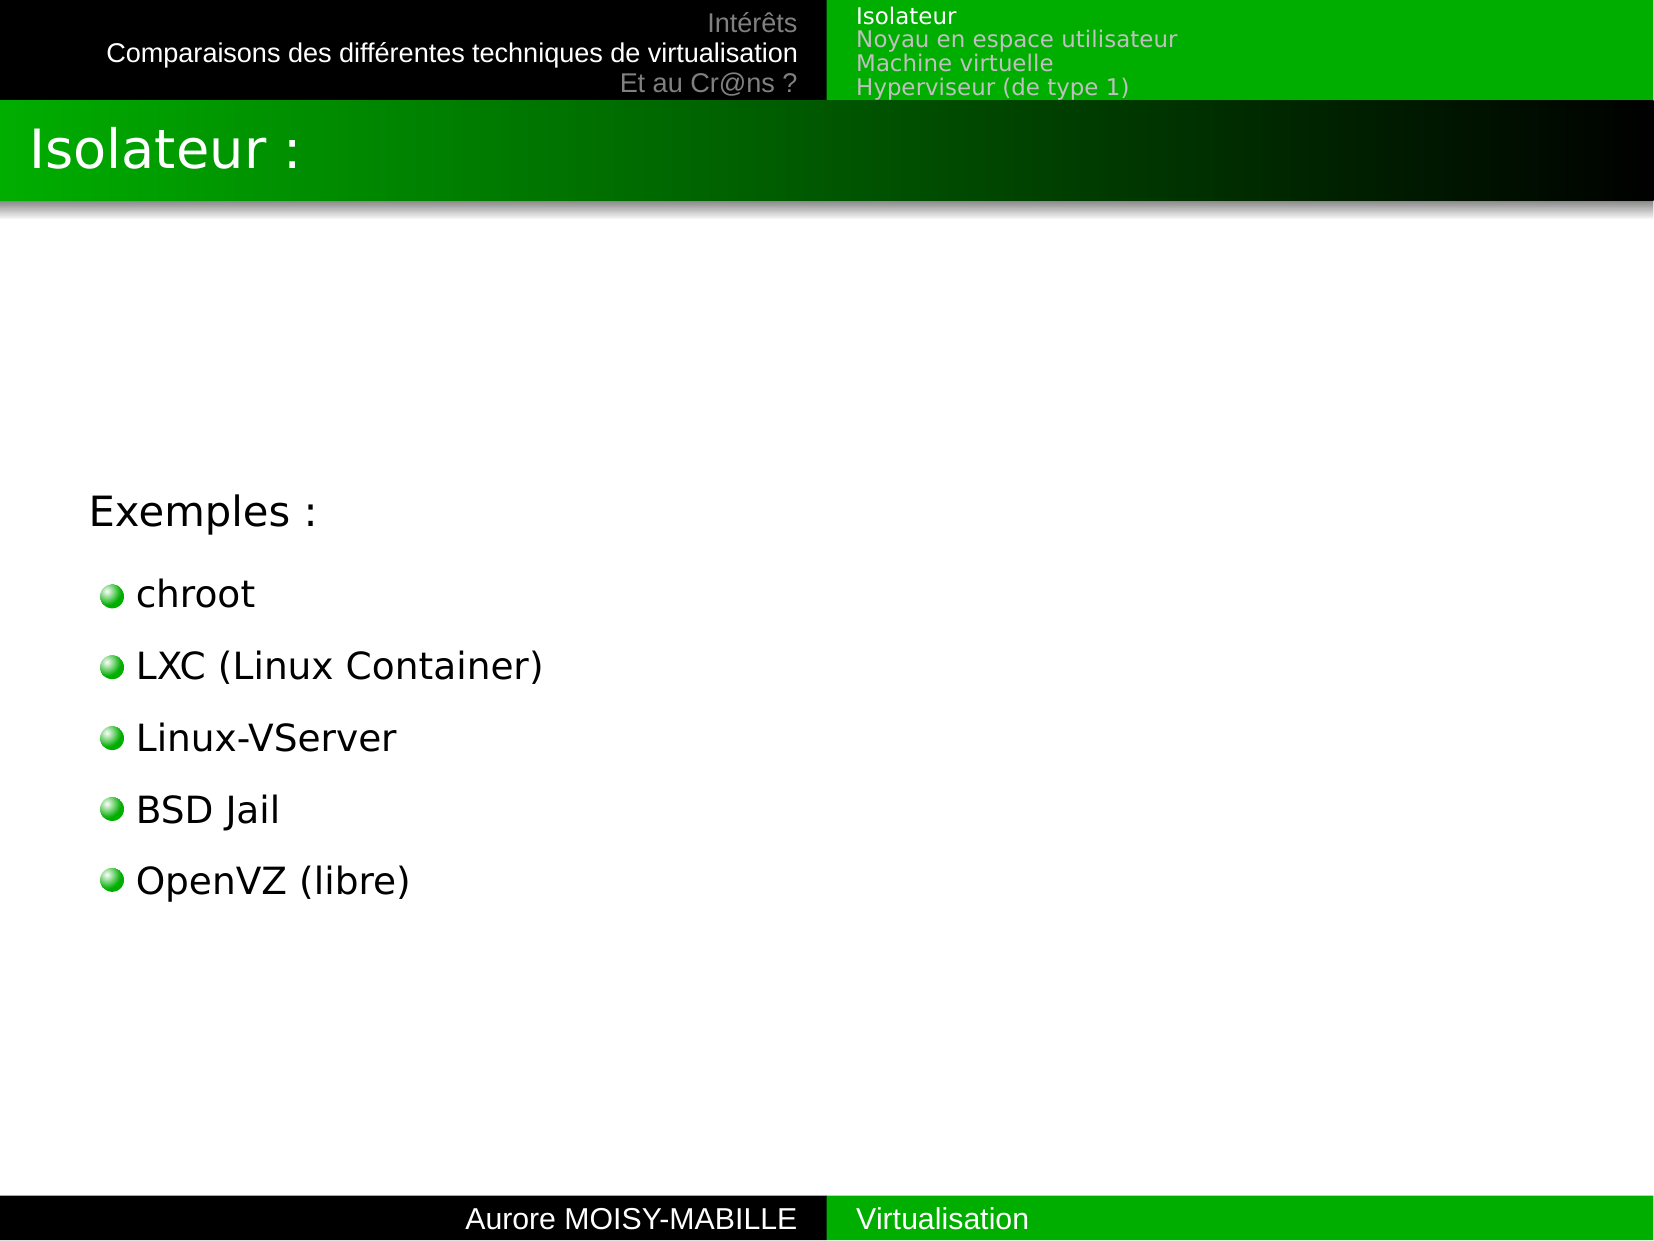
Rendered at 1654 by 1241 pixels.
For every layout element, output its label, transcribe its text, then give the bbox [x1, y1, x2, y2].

text_box [100, 584, 125, 609]
text_box [100, 797, 125, 821]
text_box [0, 1195, 1654, 1241]
text_box Exemples : [88, 487, 562, 550]
text_box [100, 655, 125, 680]
text_box [0, 0, 1654, 219]
text_box Aurore MOISY-MABILLE [0, 1202, 798, 1238]
text_box Virtualisation [856, 1202, 1654, 1238]
text_box [100, 868, 125, 892]
text_box Isolateur : [29, 118, 1654, 184]
text_box [100, 726, 125, 751]
text_box Isolateur Noyau en espace utilisateur Machine virtuelle Hyperviseur (de type 1) [856, 5, 1625, 101]
text_box chroot LXC (Linux Container) Linux-VServer BSD Jail OpenVZ (libre) [135, 572, 1630, 904]
text_box Intérêts Comparaisons des différentes techniques de virtualisation Et au Cr@ns ? [0, 7, 798, 99]
